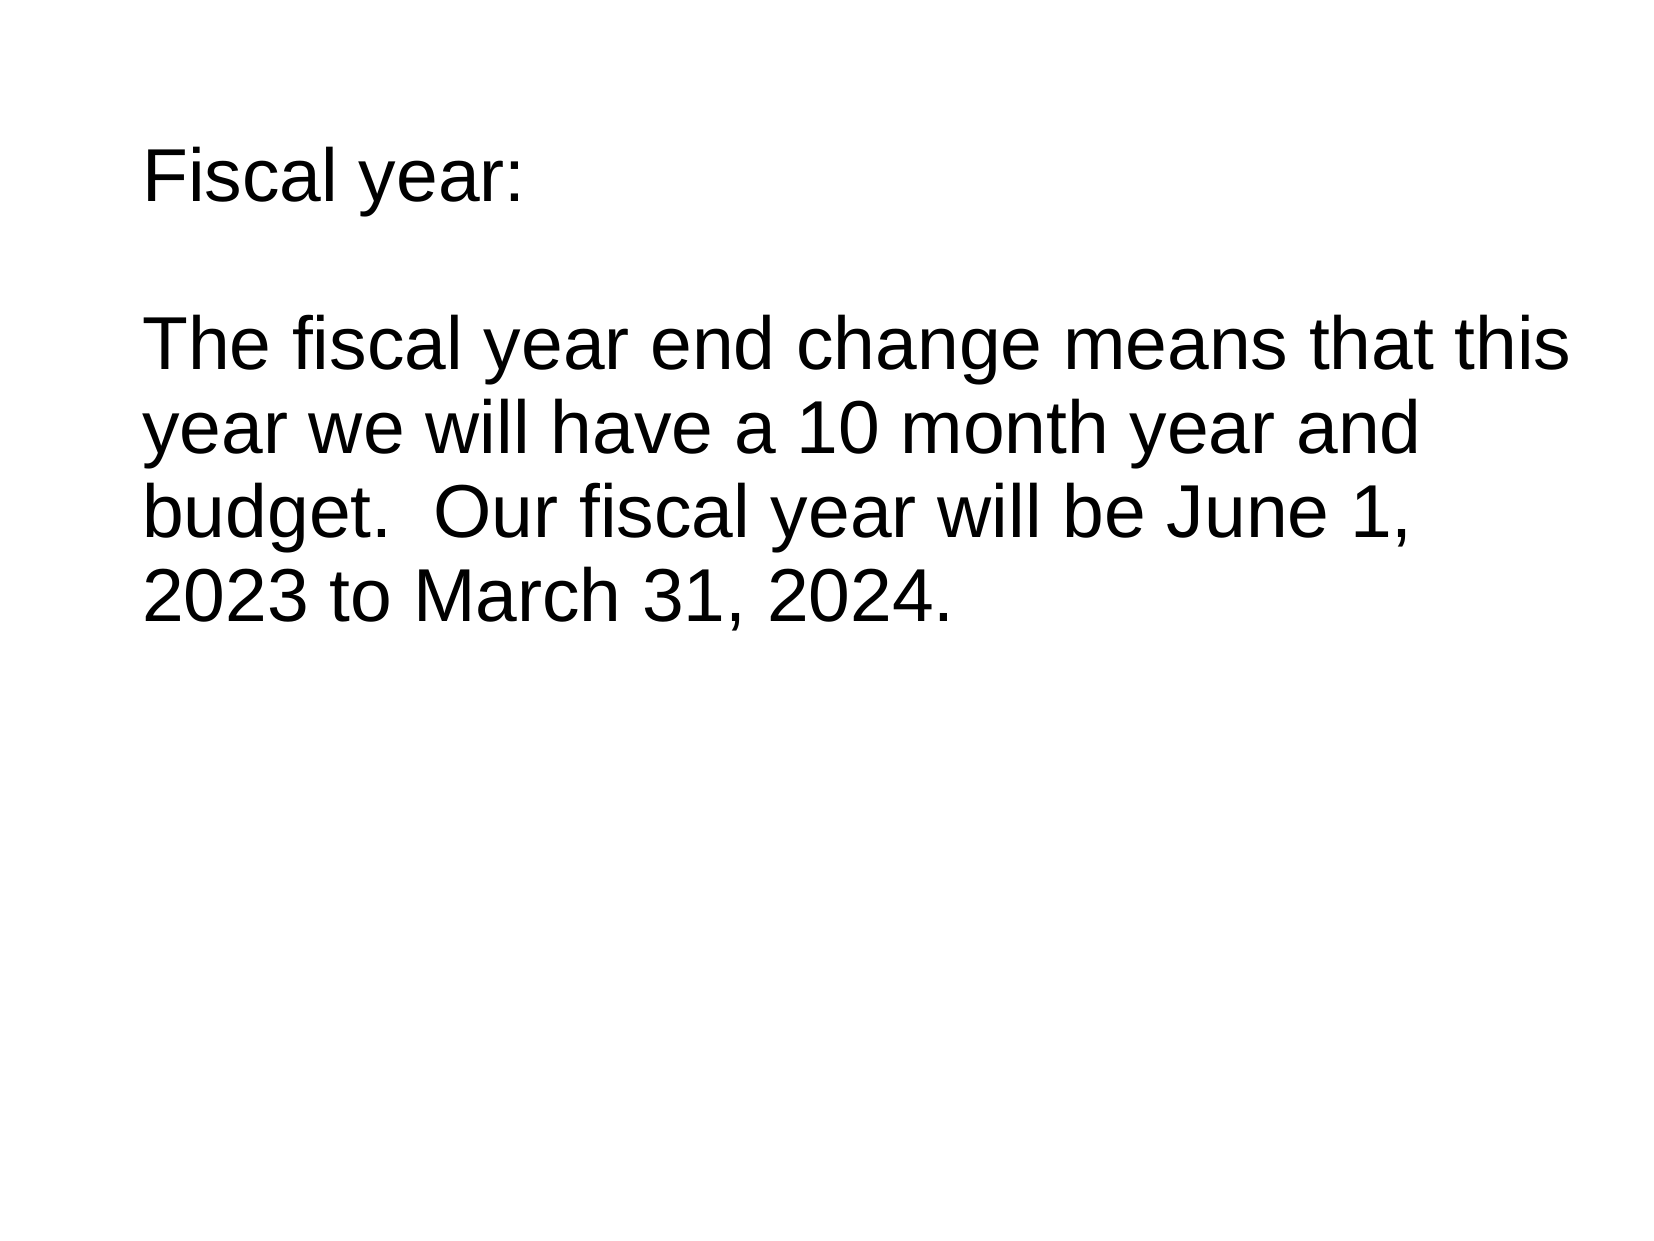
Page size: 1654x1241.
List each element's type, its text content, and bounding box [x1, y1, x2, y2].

text_box Fiscal year: The fiscal year end change means that this year we will have a 10 month year and budget. Our fiscal year will be June 1, 2023 to March 31, 2024. [127, 125, 1608, 1068]
